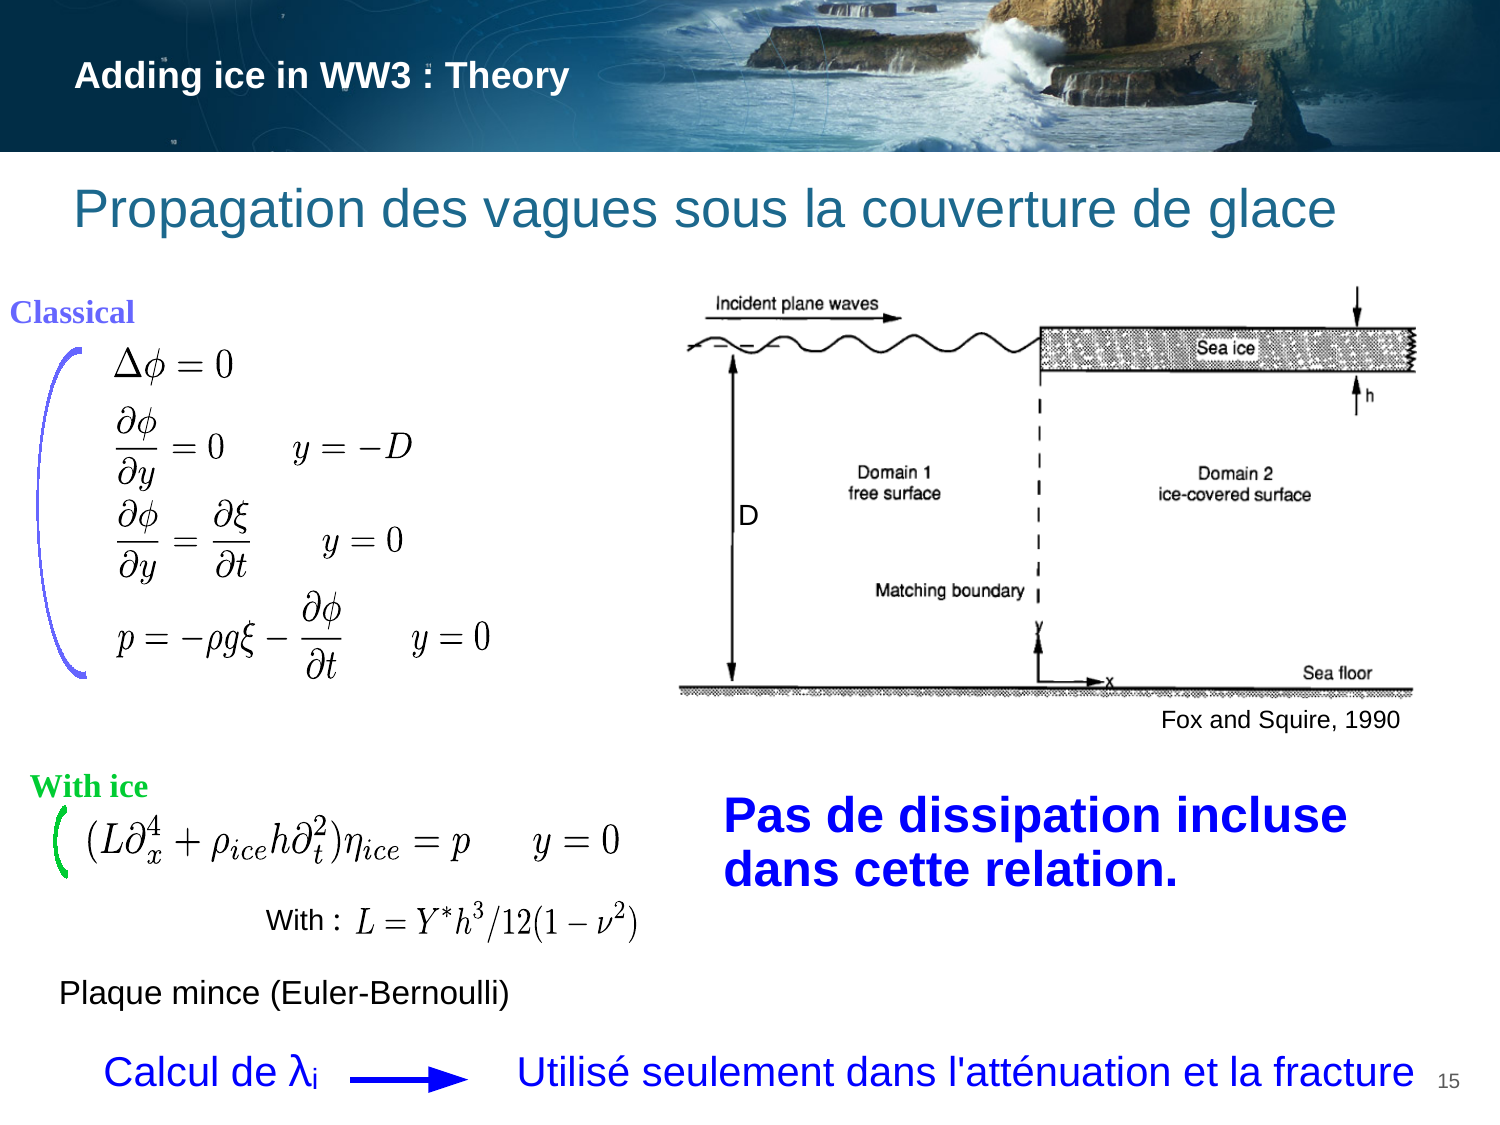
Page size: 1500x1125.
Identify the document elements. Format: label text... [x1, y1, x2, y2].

text_box Fox and Squire, 1990 [1160, 705, 1500, 734]
text_box [116, 590, 491, 680]
title Adding ice in WW3 : Theory [59, 29, 857, 119]
text_box Pas de dissipation incluse dans cette relation. [708, 782, 1388, 1043]
text_box [117, 499, 404, 585]
text_box Calcul de λi [88, 1043, 591, 1119]
picture [668, 265, 1437, 709]
text_box [115, 406, 414, 492]
picture [0, 0, 1500, 152]
text_box D [738, 498, 798, 532]
text_box [36, 347, 87, 679]
text_box With : [265, 900, 355, 938]
title Propagation des vagues sous la couverture de glace [59, 118, 1418, 294]
text_box [354, 900, 640, 944]
text_box [53, 805, 68, 879]
text_box Plaque mince (Euler-Bernoulli) [59, 974, 680, 1087]
text_box Utilisé seulement dans l'atténuation et la fracture [501, 1043, 1500, 1109]
text_box With ice [29, 767, 198, 805]
text_box [84, 814, 621, 864]
text_box [112, 347, 234, 386]
text_box Classical [9, 293, 178, 331]
